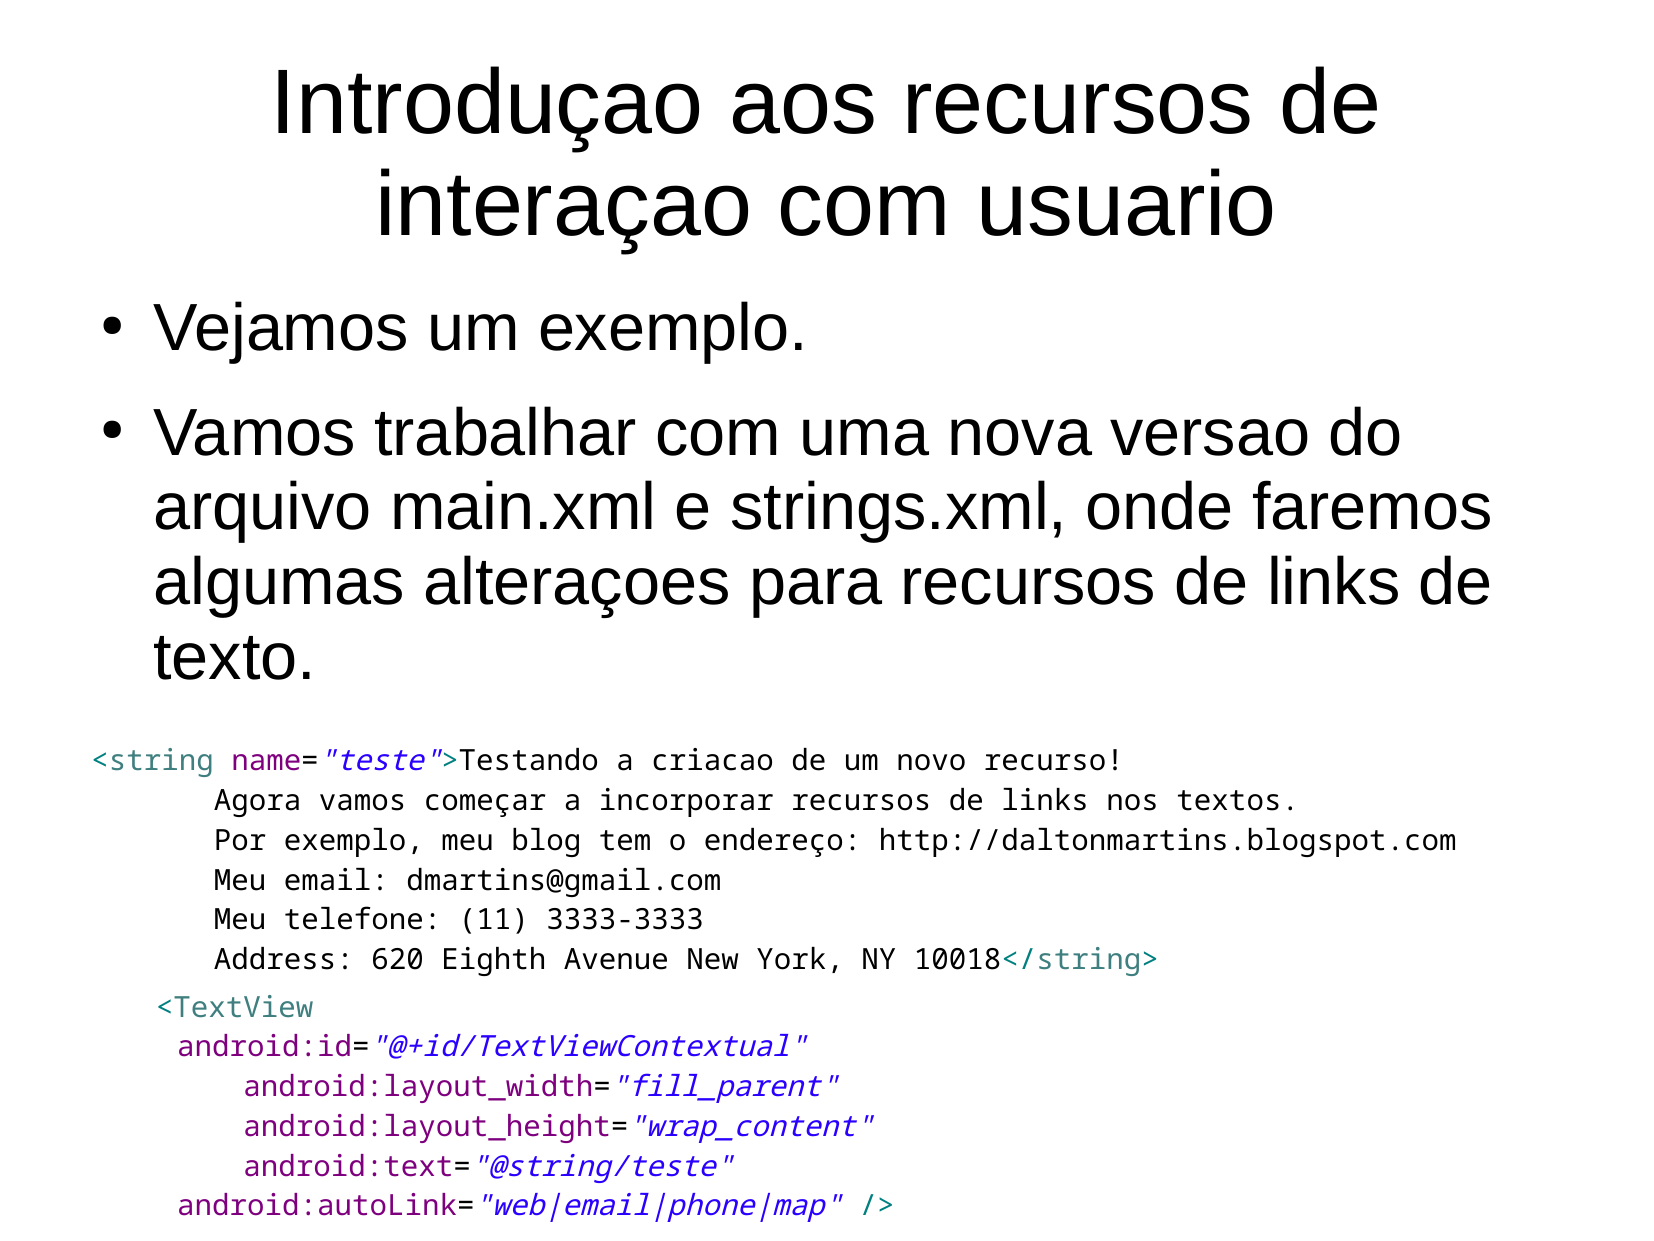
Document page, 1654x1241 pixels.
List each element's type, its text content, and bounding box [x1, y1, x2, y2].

list Vejamos um exemplo. Vamos trabalhar com uma nova versao do arquivo main.xml e strings.xml, onde faremos algumas alteraçoes para recursos de links de texto. [82, 290, 1571, 1109]
title Introduçao aos recursos de interaçao com usuario [82, 49, 1571, 257]
text_box <TextView android:id="@+id/TextViewContextual" android:layout_width="fill_parent" android:layout_height="wrap_content" android:text="@string/teste" android:autoLink="web|email|phone|map" /> [88, 978, 1506, 1199]
text_box <string name="teste">Testando a criacao de um novo recurso! Agora vamos começar a incorporar recursos de links nos textos. Por exemplo, meu blog tem o endereço: http://daltonmartins.blogspot.com Meu email: dmartins@gmail.com Meu telefone: (11) 3333-3333 Address: 620 Eighth Avenue New York, NY 10018</string> [59, 732, 1477, 953]
